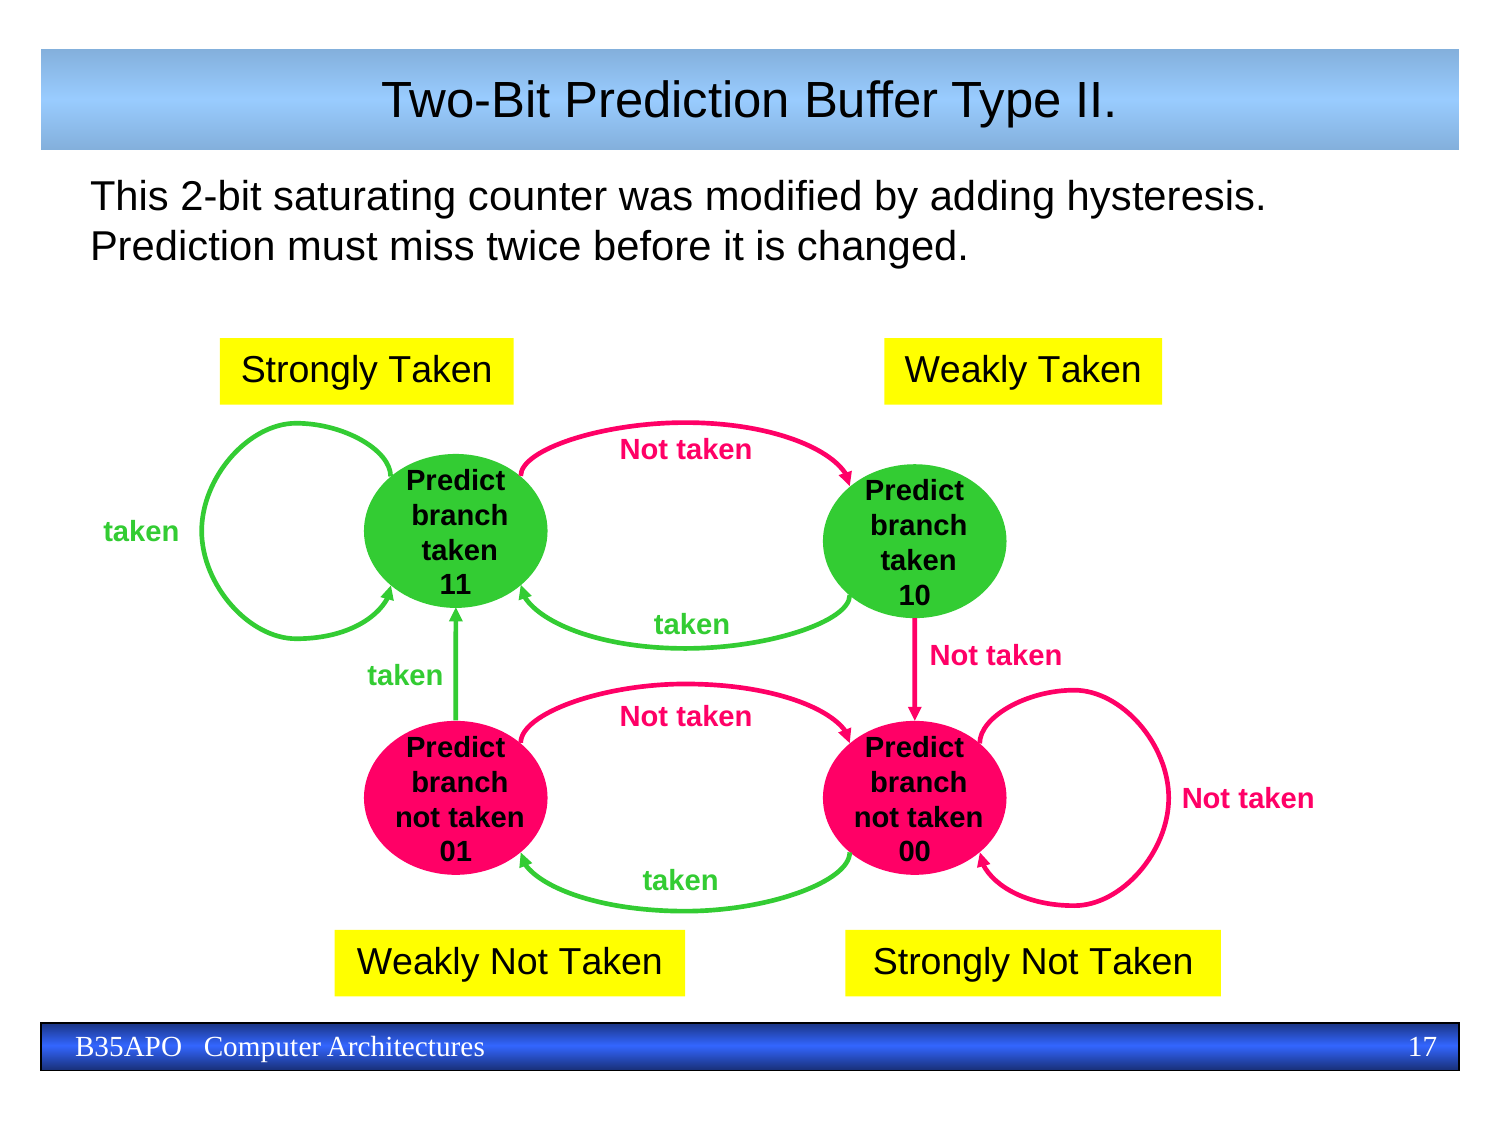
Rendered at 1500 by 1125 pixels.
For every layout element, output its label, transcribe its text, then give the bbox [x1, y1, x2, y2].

text_box Weakly Taken [884, 338, 1163, 405]
text_box taken [352, 648, 465, 705]
text_box Strongly Not Taken [845, 929, 1221, 997]
text_box Not taken [914, 628, 1087, 684]
text_box Not taken [604, 690, 777, 746]
text_box Weakly Not Taken [334, 929, 686, 997]
title Two-Bit Prediction Buffer Type II. [41, 49, 1459, 150]
text_box Predict branch taken 10 [822, 464, 1007, 619]
text_box taken [88, 505, 201, 561]
text_box taken [627, 854, 740, 910]
text_box Not taken [1167, 772, 1340, 828]
text_box Predict branch not taken 01 [363, 720, 548, 875]
text_box Predict branch not taken 00 [822, 720, 1007, 875]
text_box Predict branch taken 11 [363, 453, 548, 608]
text_box Strongly Taken [219, 338, 514, 405]
text_box Not taken [604, 423, 777, 479]
text_box taken [639, 597, 752, 654]
text_box This 2-bit saturating counter was modified by adding hysteresis. Prediction must miss twice before it is changed. [75, 160, 1426, 338]
